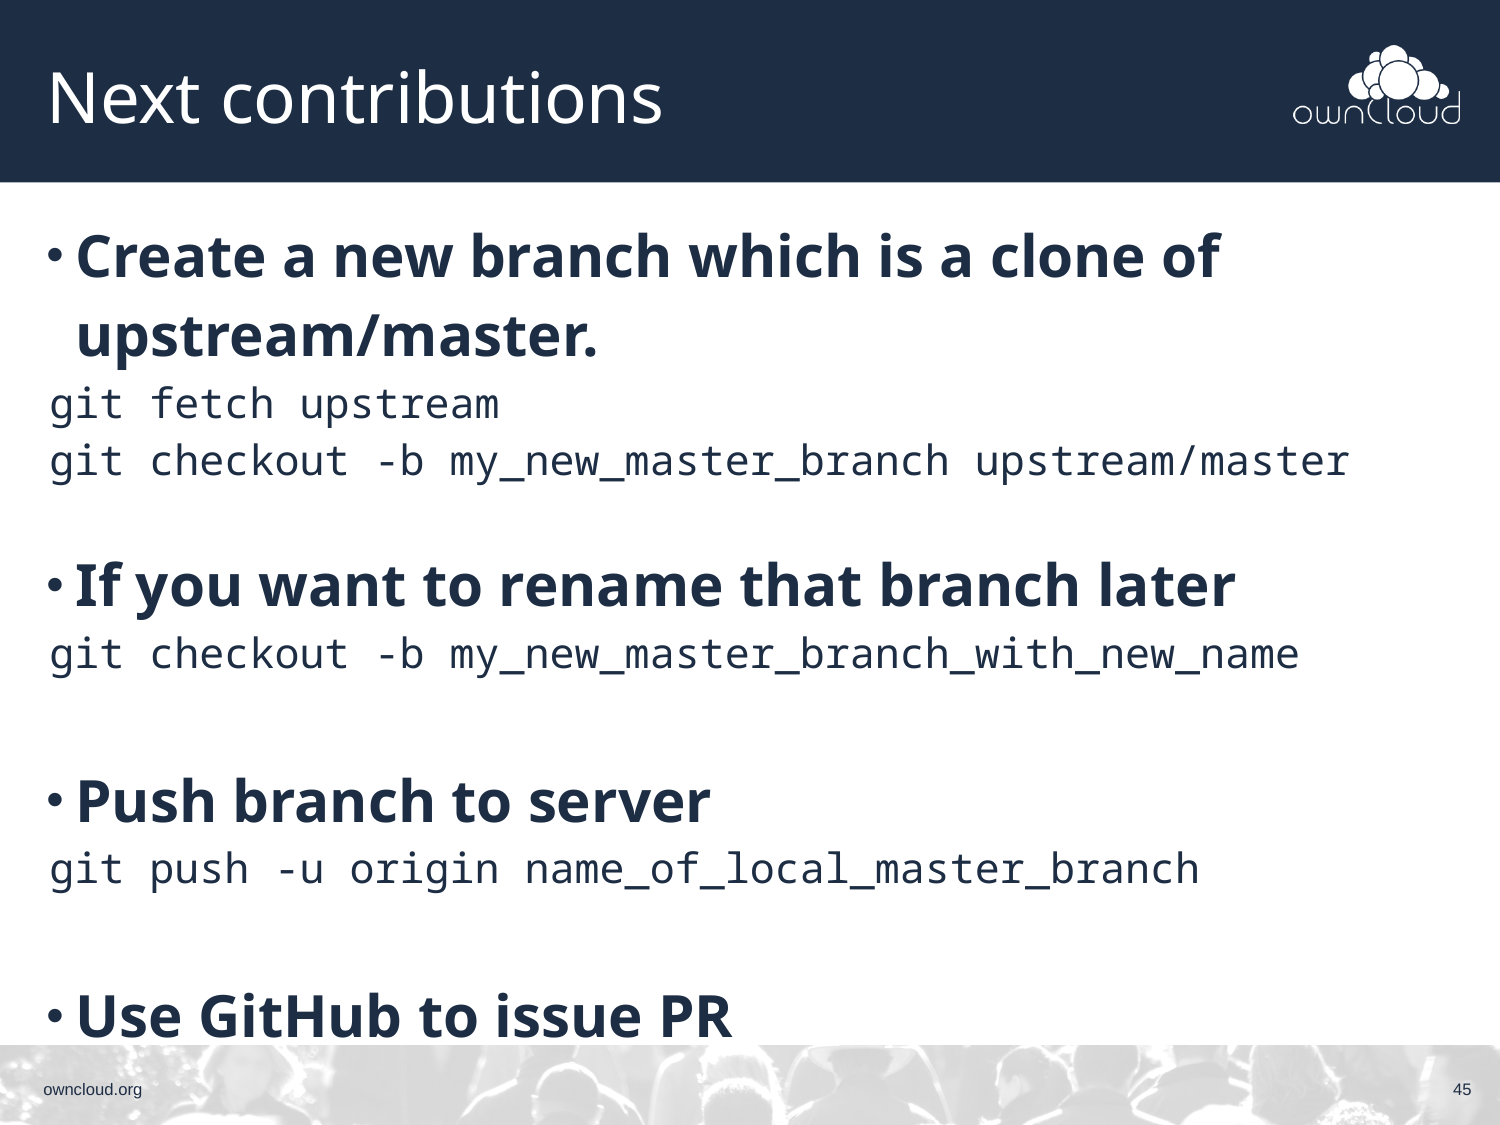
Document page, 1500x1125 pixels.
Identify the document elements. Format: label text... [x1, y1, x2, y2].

list Create a new branch which is a clone of upstream/master. git fetch upstream git checkout -b my_new_master_branch upstream/master If you want to rename that branch later git checkout -b my_new_master_branch_with_new_name Push branch to server git push -u origin name_of_local_master_branch Use GitHub to issue PR [46, 214, 1465, 1026]
title Next contributions [46, 5, 1258, 187]
picture [1293, 45, 1460, 124]
picture [0, 1045, 1500, 1125]
